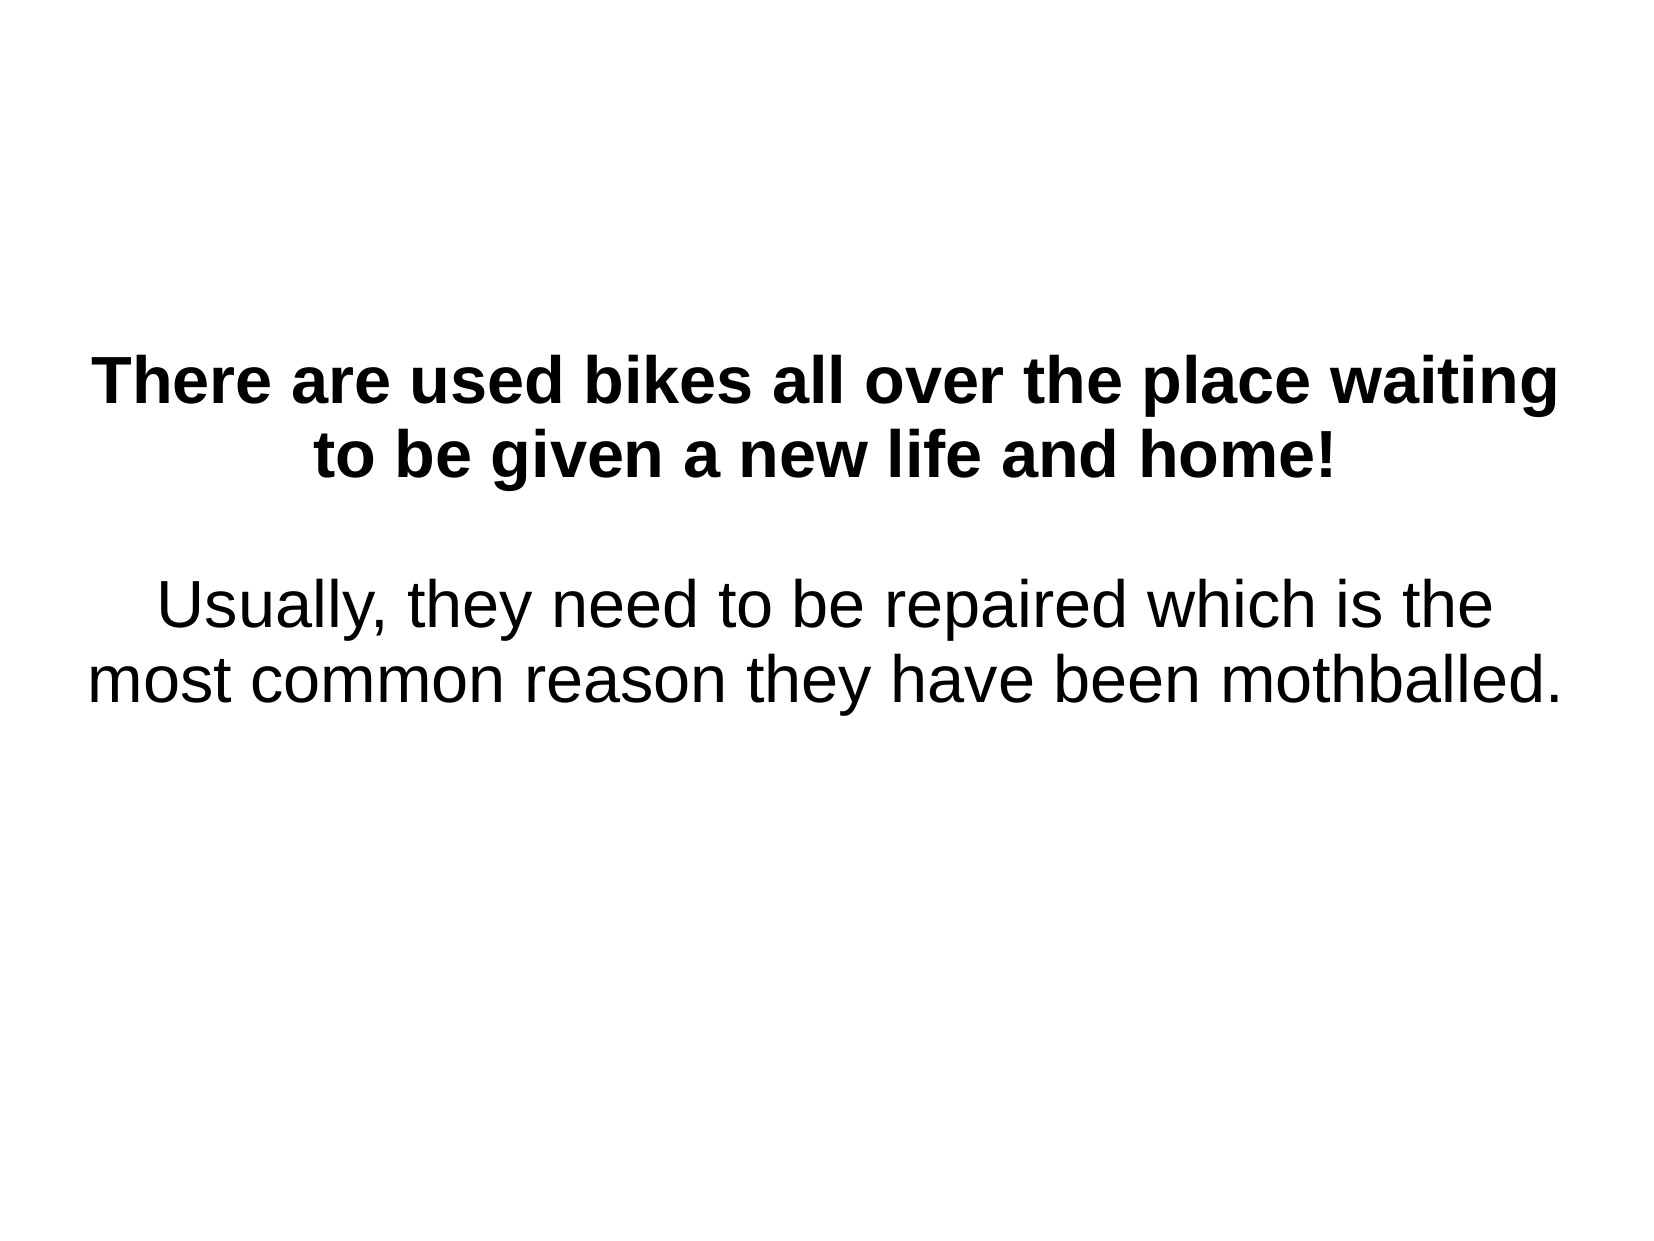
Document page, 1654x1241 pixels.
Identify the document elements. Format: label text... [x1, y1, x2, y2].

subtitle There are used bikes all over the place waiting to be given a new life and home! Usually, they need to be repaired which is the most common reason they have been mothballed. [82, 49, 1571, 1010]
